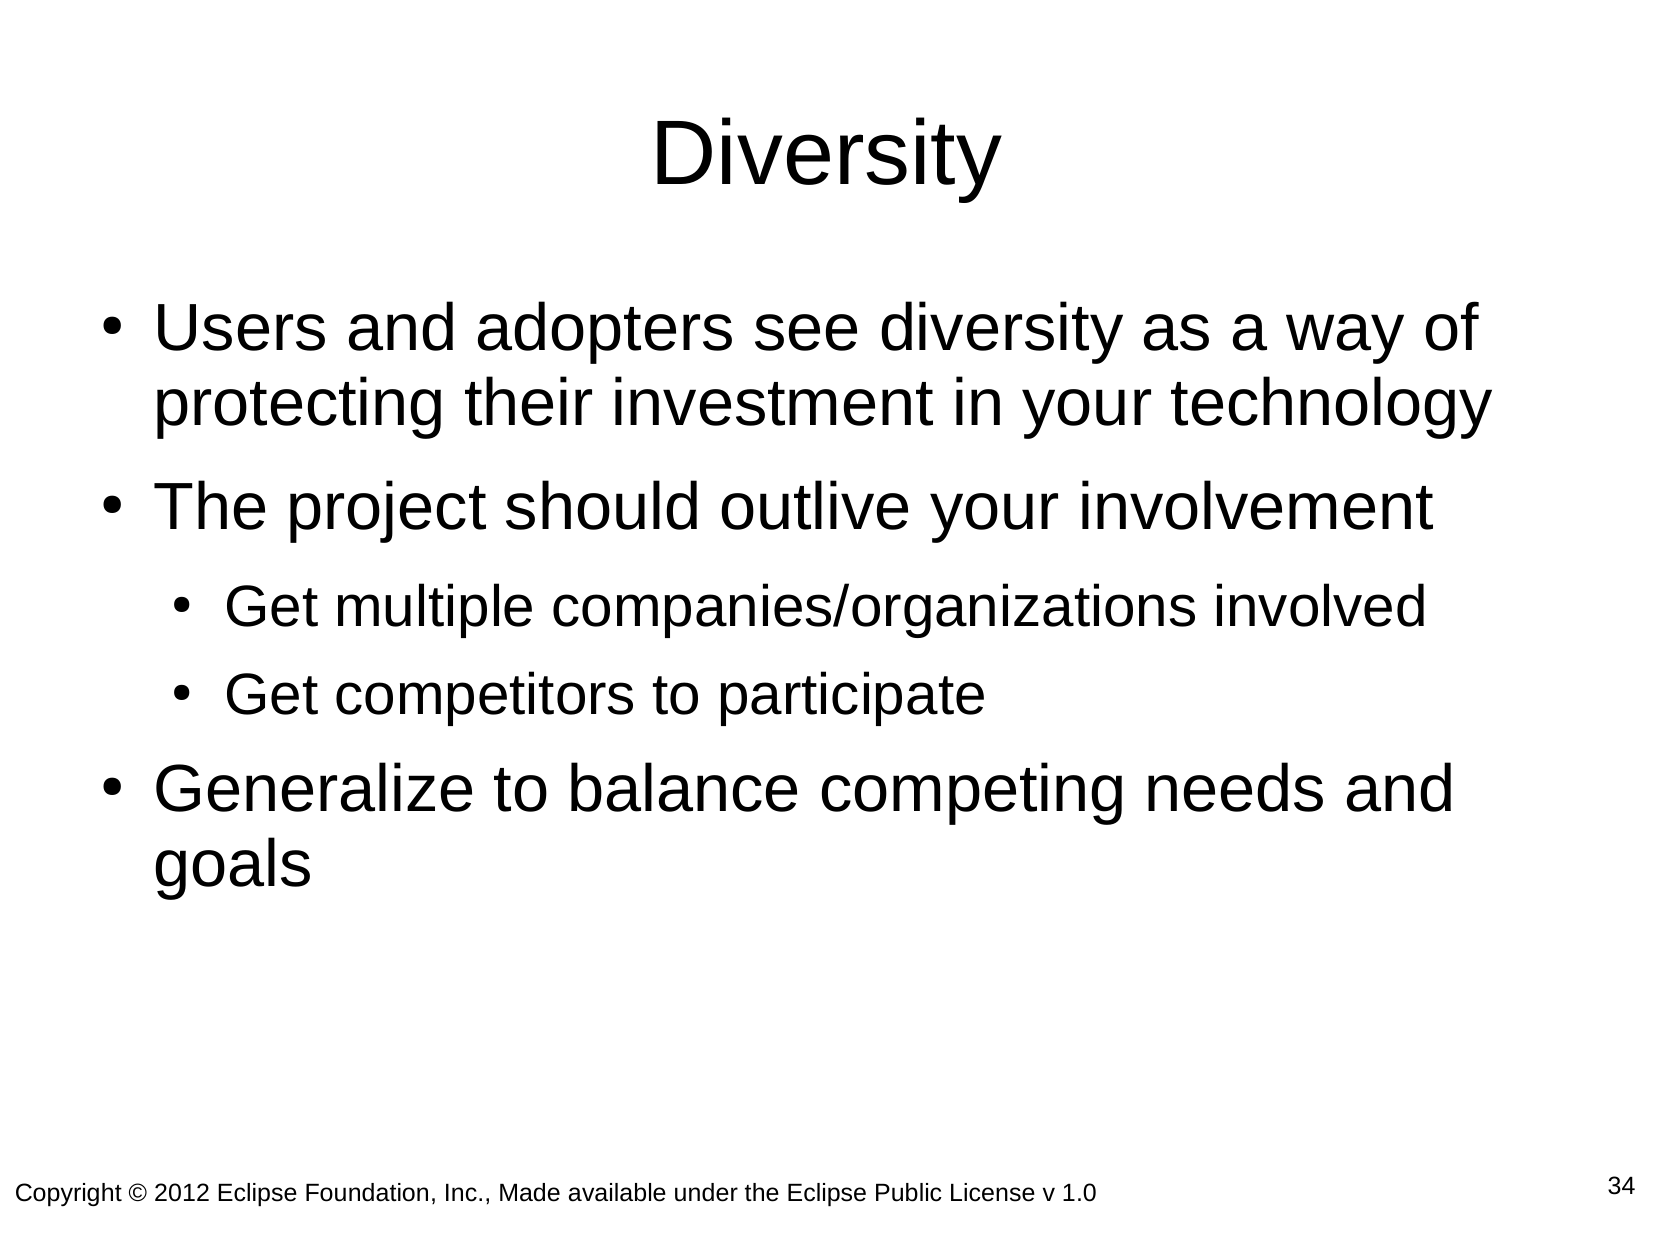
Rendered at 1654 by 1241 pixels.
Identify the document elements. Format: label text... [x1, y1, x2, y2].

list Users and adopters see diversity as a way of protecting their investment in your technology The project should outlive your involvement Get multiple companies/organizations involved Get competitors to participate Generalize to balance competing needs and goals [82, 290, 1571, 1109]
title Diversity [82, 49, 1571, 257]
